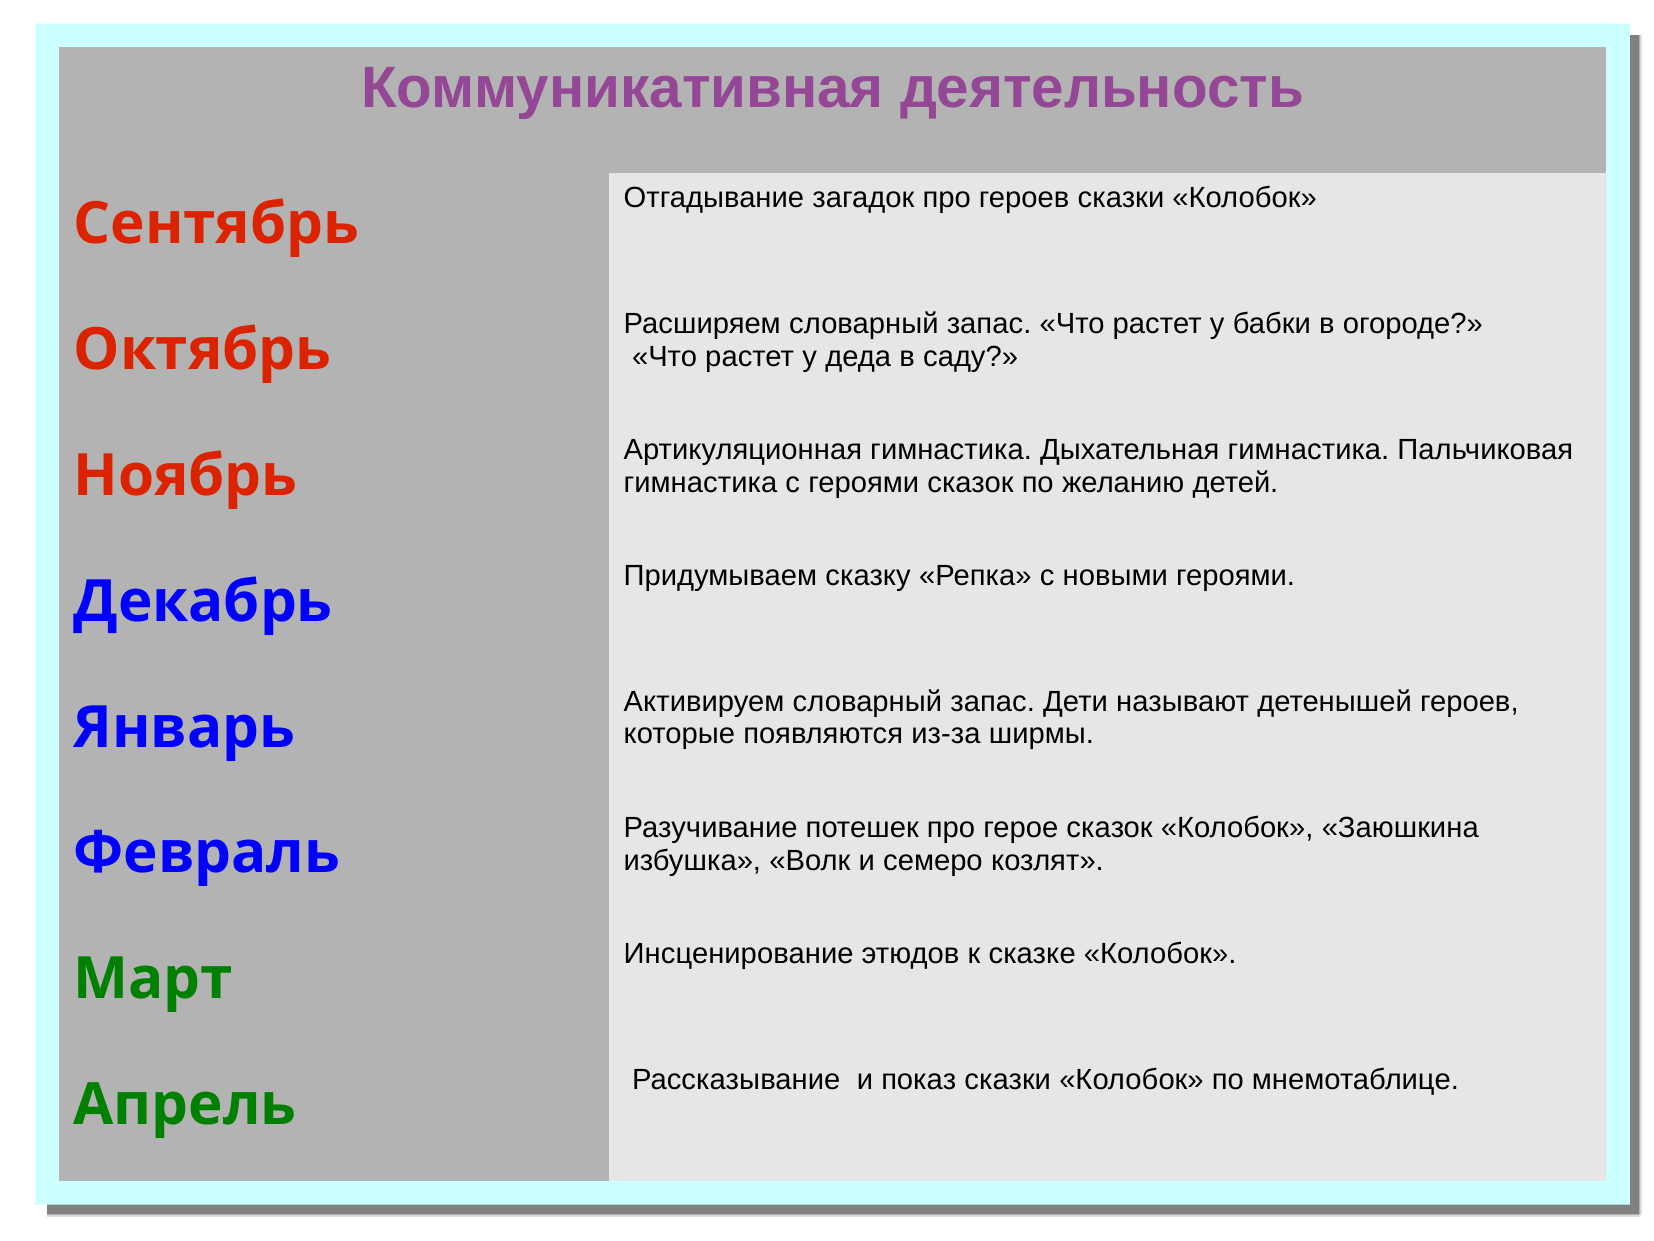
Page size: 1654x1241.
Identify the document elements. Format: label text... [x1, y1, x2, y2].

table_cell Разучивание потешек про герое сказок «Колобок», «Заюшкина избушка», «Волк и семеро козлят». [609, 803, 1606, 929]
table_cell Рассказывание и показ сказки «Колобок» по мнемотаблице. [609, 1055, 1606, 1181]
table_cell Расширяем словарный запас. «Что растет у бабки в огороде?» «Что растет у деда в саду?» [609, 299, 1606, 425]
table_header Коммуникативная деятельность [59, 47, 1606, 173]
table_cell Февраль [59, 803, 609, 929]
table_cell Январь [59, 677, 609, 803]
table_cell Артикуляционная гимнастика. Дыхательная гимнастика. Пальчиковая гимнастика с героями сказок по желанию детей. [609, 425, 1606, 551]
table_cell Декабрь [59, 551, 609, 677]
table_cell Инсценирование этюдов к сказке «Колобок». [609, 929, 1606, 1055]
table_cell Активируем словарный запас. Дети называют детенышей героев, которые появляются из-за ширмы. [609, 677, 1606, 803]
table_cell Апрель [59, 1055, 609, 1181]
table_cell Сентябрь [59, 173, 609, 299]
table_cell Ноябрь [59, 425, 609, 551]
text_box [35, 23, 1630, 1205]
table_cell Придумываем сказку «Репка» с новыми героями. [609, 551, 1606, 677]
table_cell Отгадывание загадок про героев сказки «Колобок» [609, 173, 1606, 299]
table_cell Март [59, 929, 609, 1055]
table_cell Октябрь [59, 299, 609, 425]
